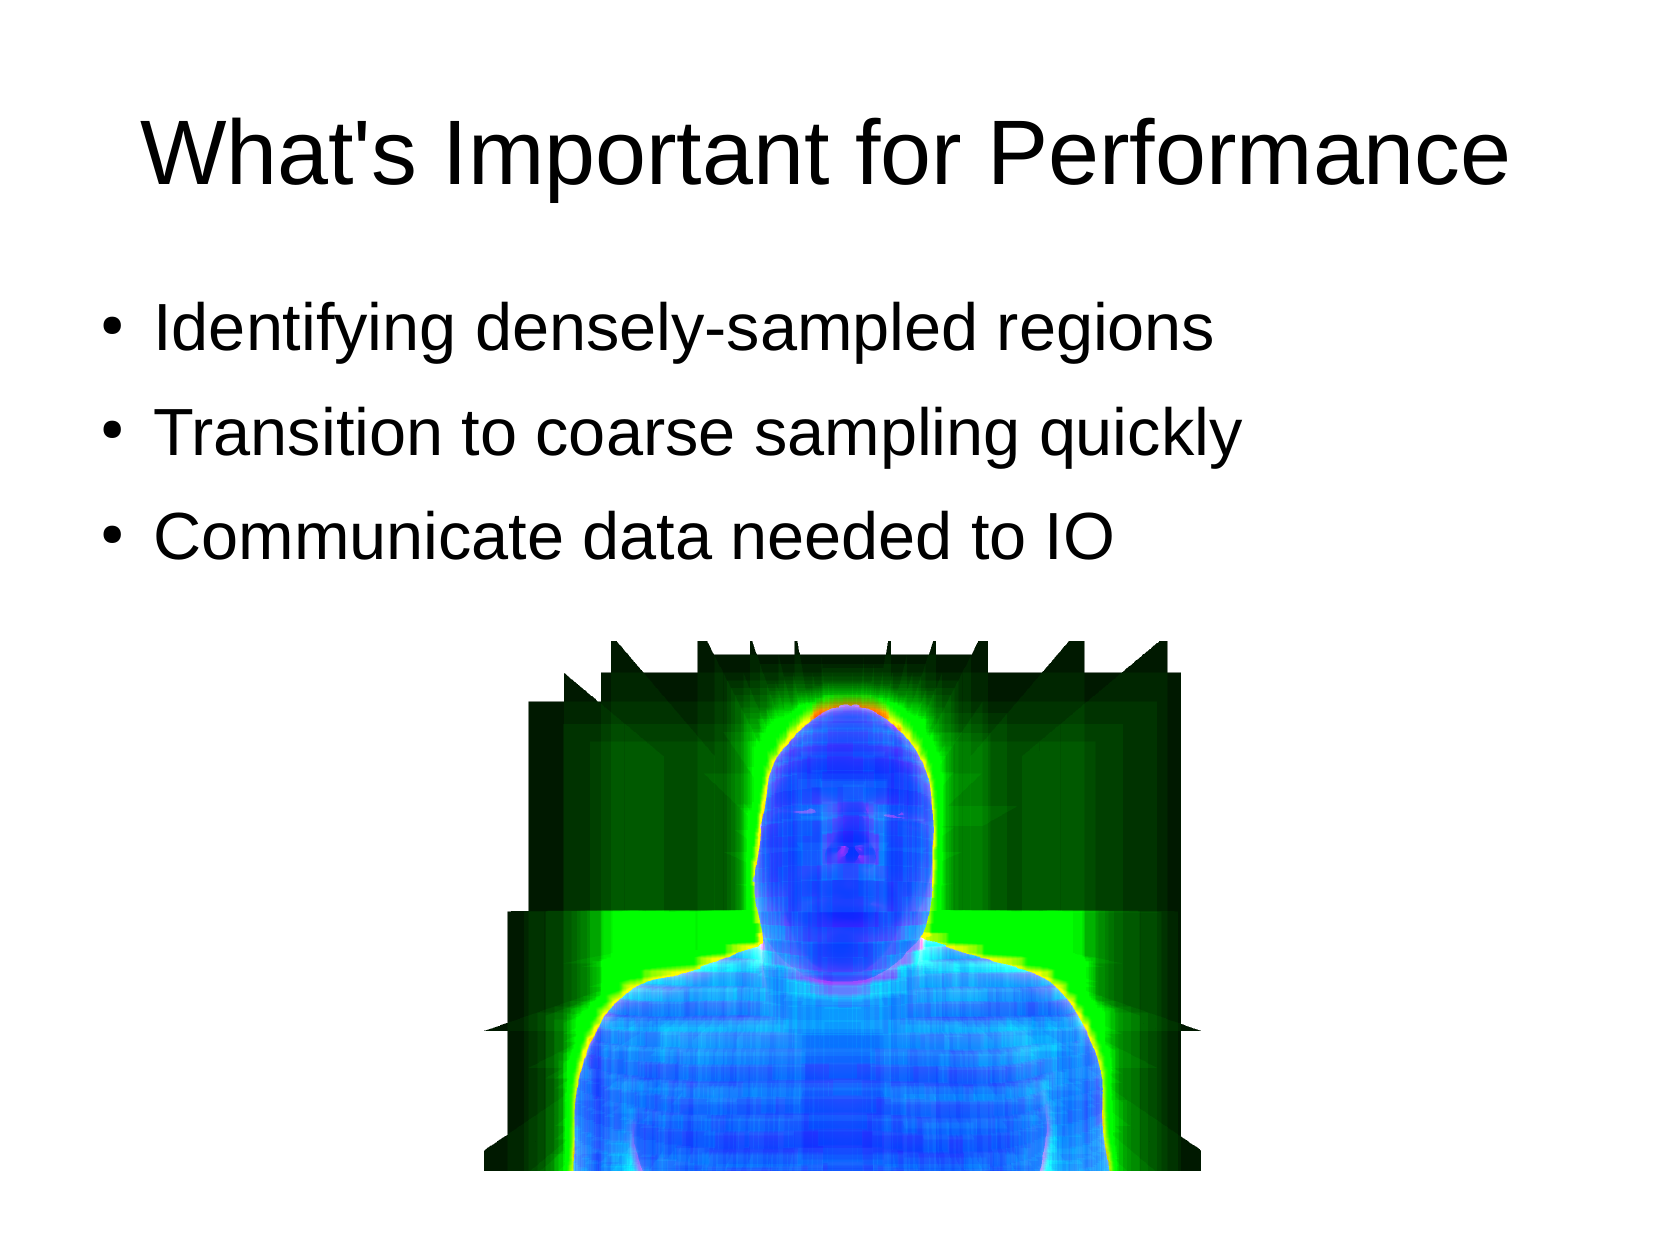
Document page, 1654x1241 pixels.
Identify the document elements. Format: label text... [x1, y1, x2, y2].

list Identifying densely-sampled regions Transition to coarse sampling quickly Communicate data needed to IO [82, 290, 1571, 1010]
title What's Important for Performance [82, 49, 1571, 257]
picture [484, 641, 1201, 1171]
